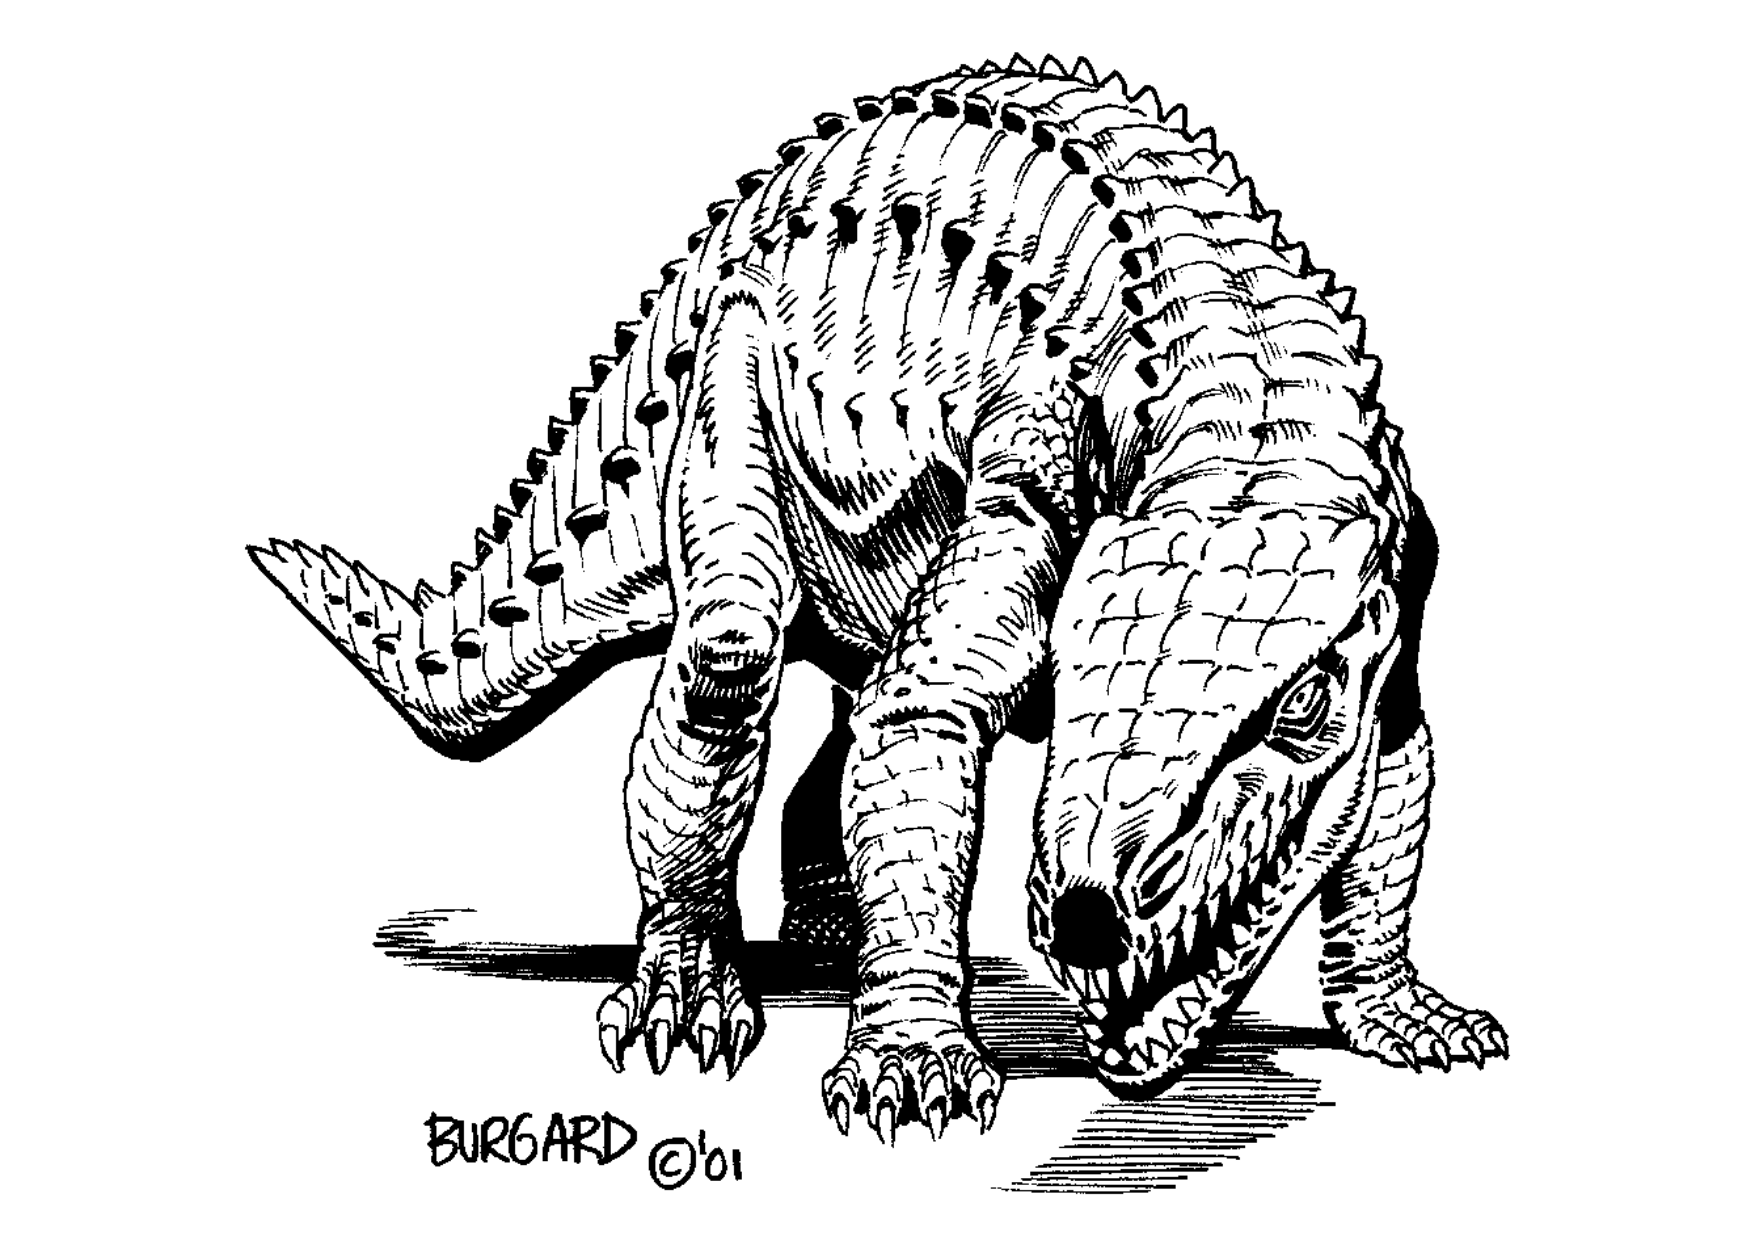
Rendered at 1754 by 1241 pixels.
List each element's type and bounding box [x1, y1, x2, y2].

picture [240, 38, 1514, 1202]
